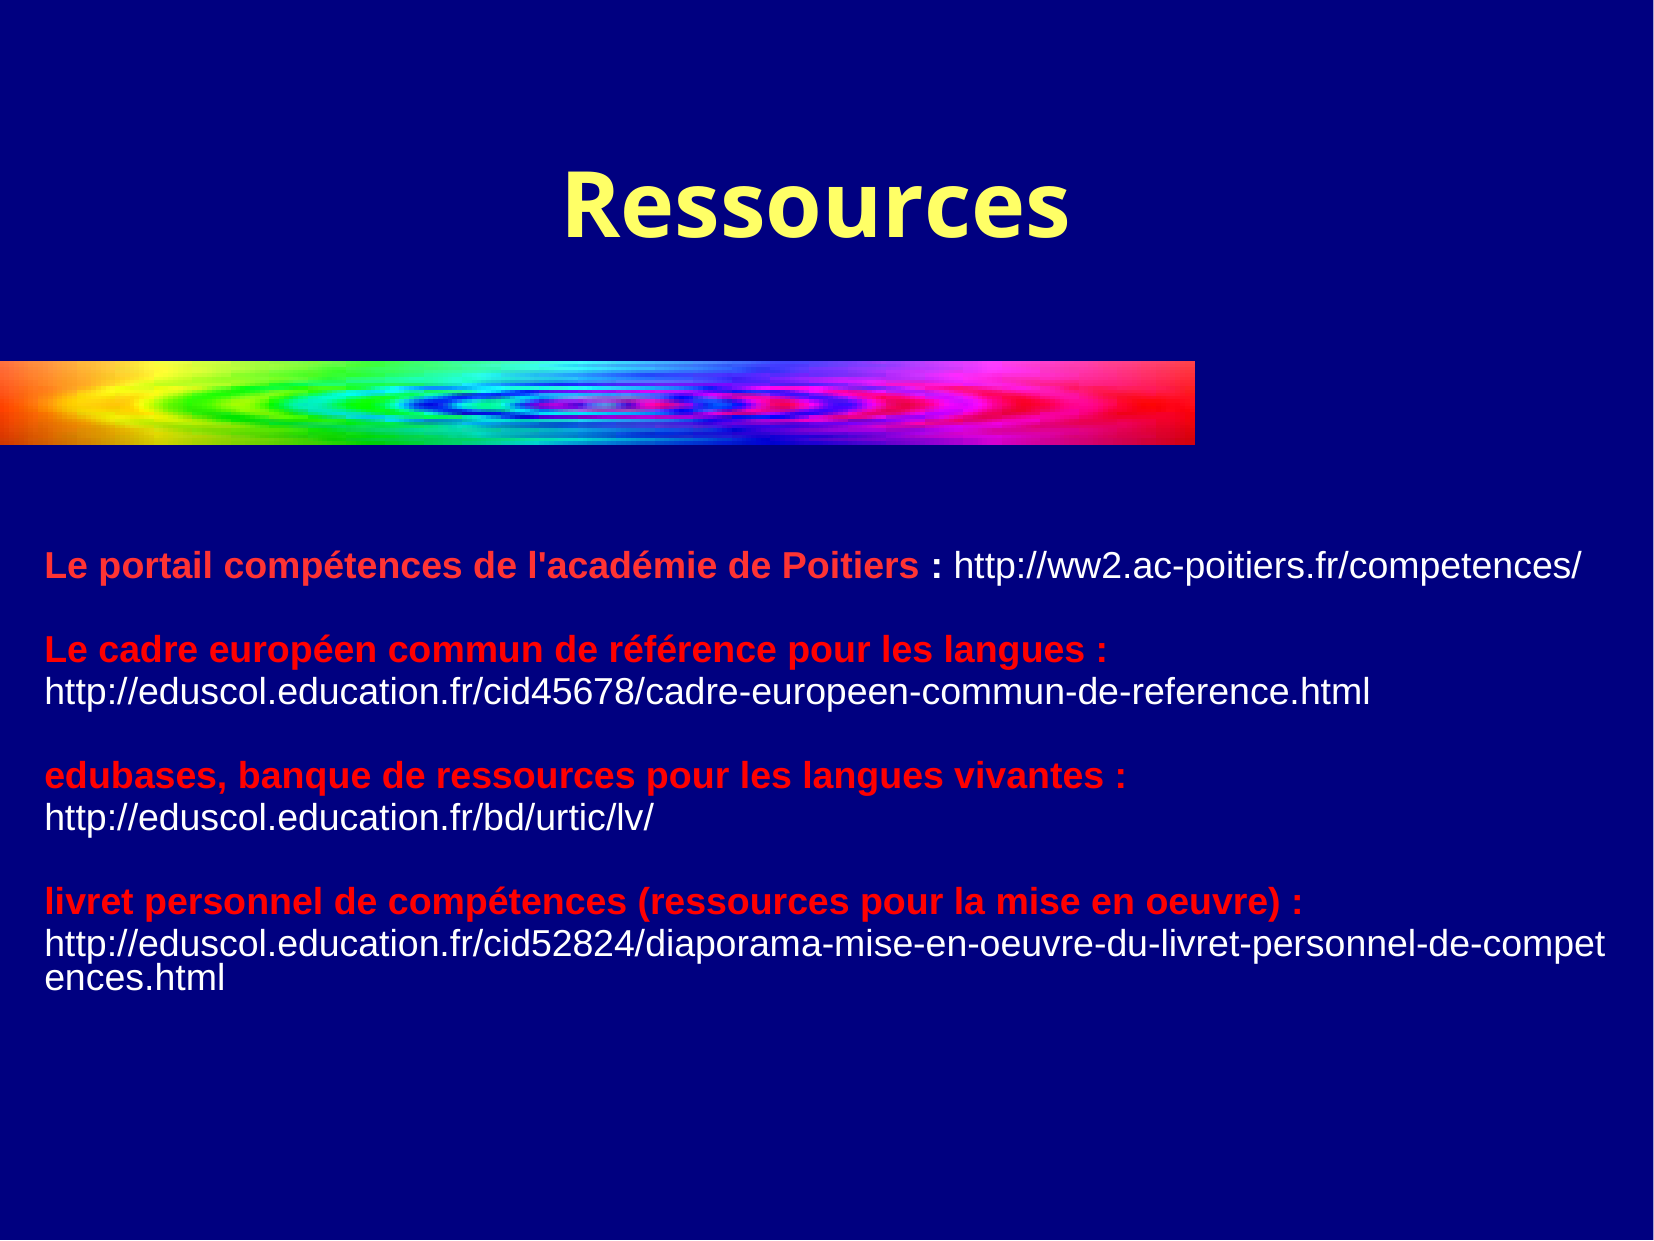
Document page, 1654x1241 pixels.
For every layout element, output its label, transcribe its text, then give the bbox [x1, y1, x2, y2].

picture [0, 361, 1195, 445]
title Ressources [121, 105, 1534, 299]
text_box Le portail compétences de l'académie de Poitiers : http://ww2.ac-poitiers.fr/competences/ Le cadre européen commun de référence pour les langues : http://eduscol.education.fr/cid45678/cadre-europeen-commun-de-reference.html edubases, banque de ressources pour les langues vivantes : http://eduscol.education.fr/bd/urtic/lv/ livret personnel de compétences (ressources pour la mise en oeuvre) : http://eduscol.education.fr/cid52824/diaporama-mise-en-oeuvre-du-livret-personnel-de-competences.html [29, 439, 1625, 1164]
